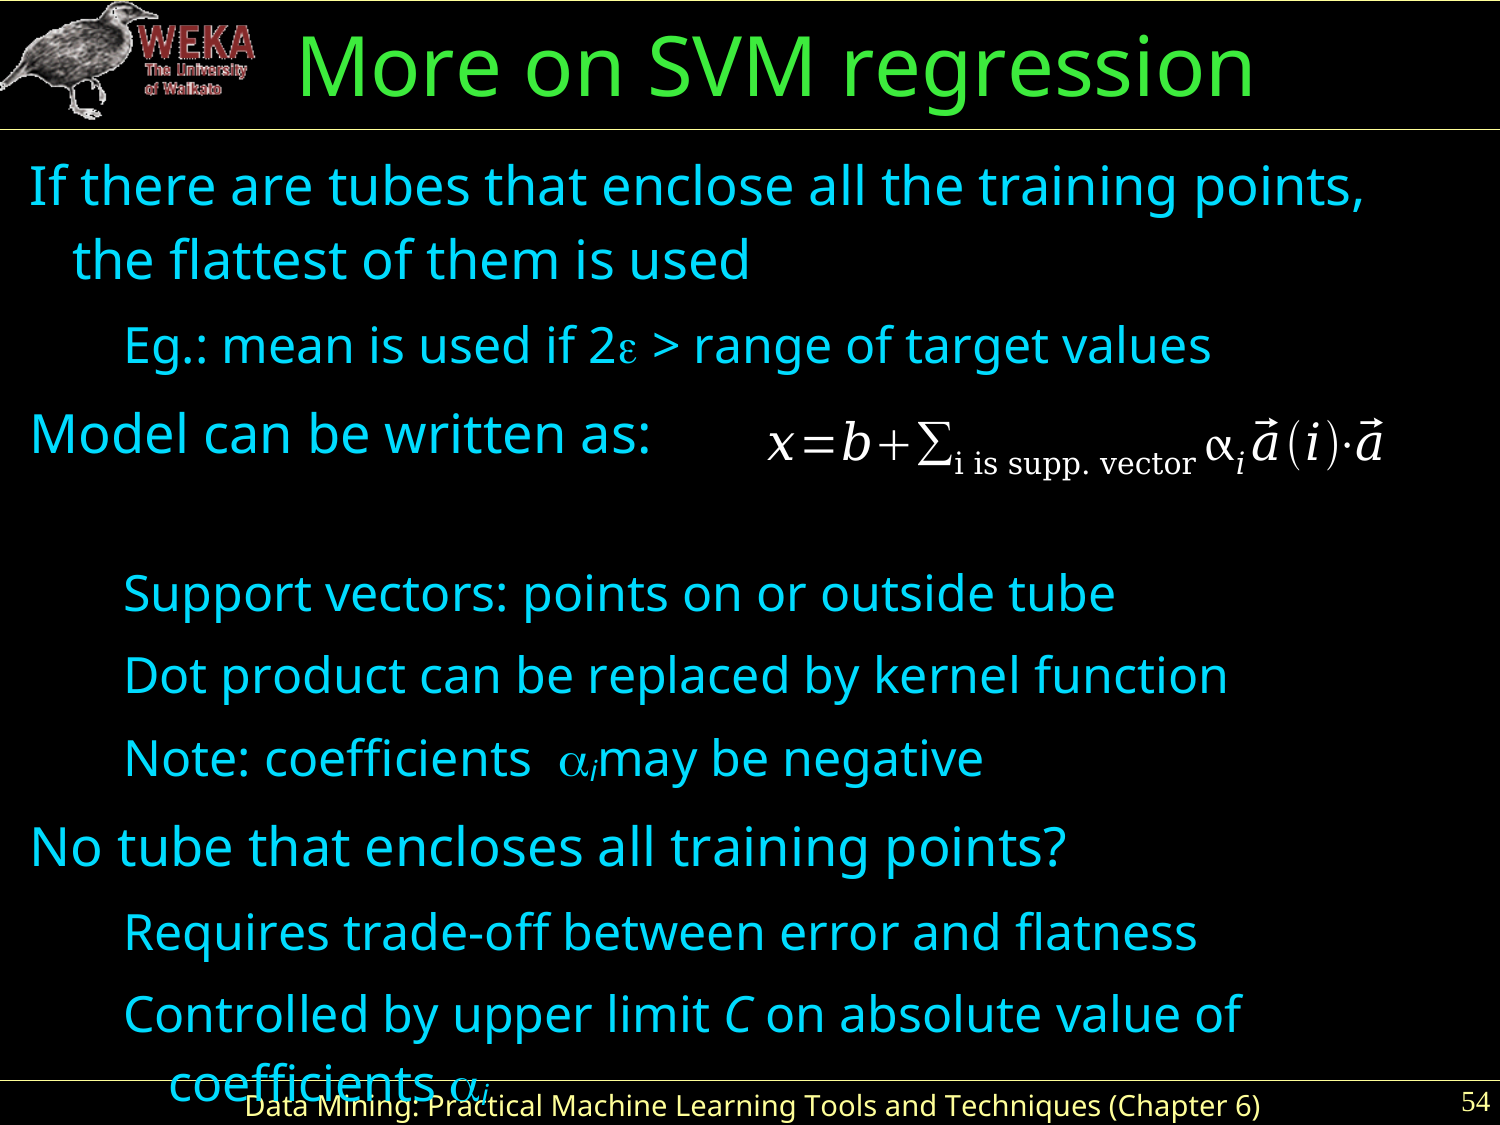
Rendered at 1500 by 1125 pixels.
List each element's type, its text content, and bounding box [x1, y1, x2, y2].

title More on SVM regression [295, 0, 1486, 159]
chart [760, 413, 1392, 482]
list If there are tubes that enclose all the training points, the flattest of them is used Eg.: mean is used if 2e > range of target values Model can be written as: Support vectors: points on or outside tube Dot product can be replaced by kernel function Note: coefficients aimay be negative No tube that encloses all training points? Requires trade-off between error and flatness Controlled by upper limit C on absolute value of coefficients ai [29, 147, 1418, 1064]
picture [0, 1, 266, 129]
